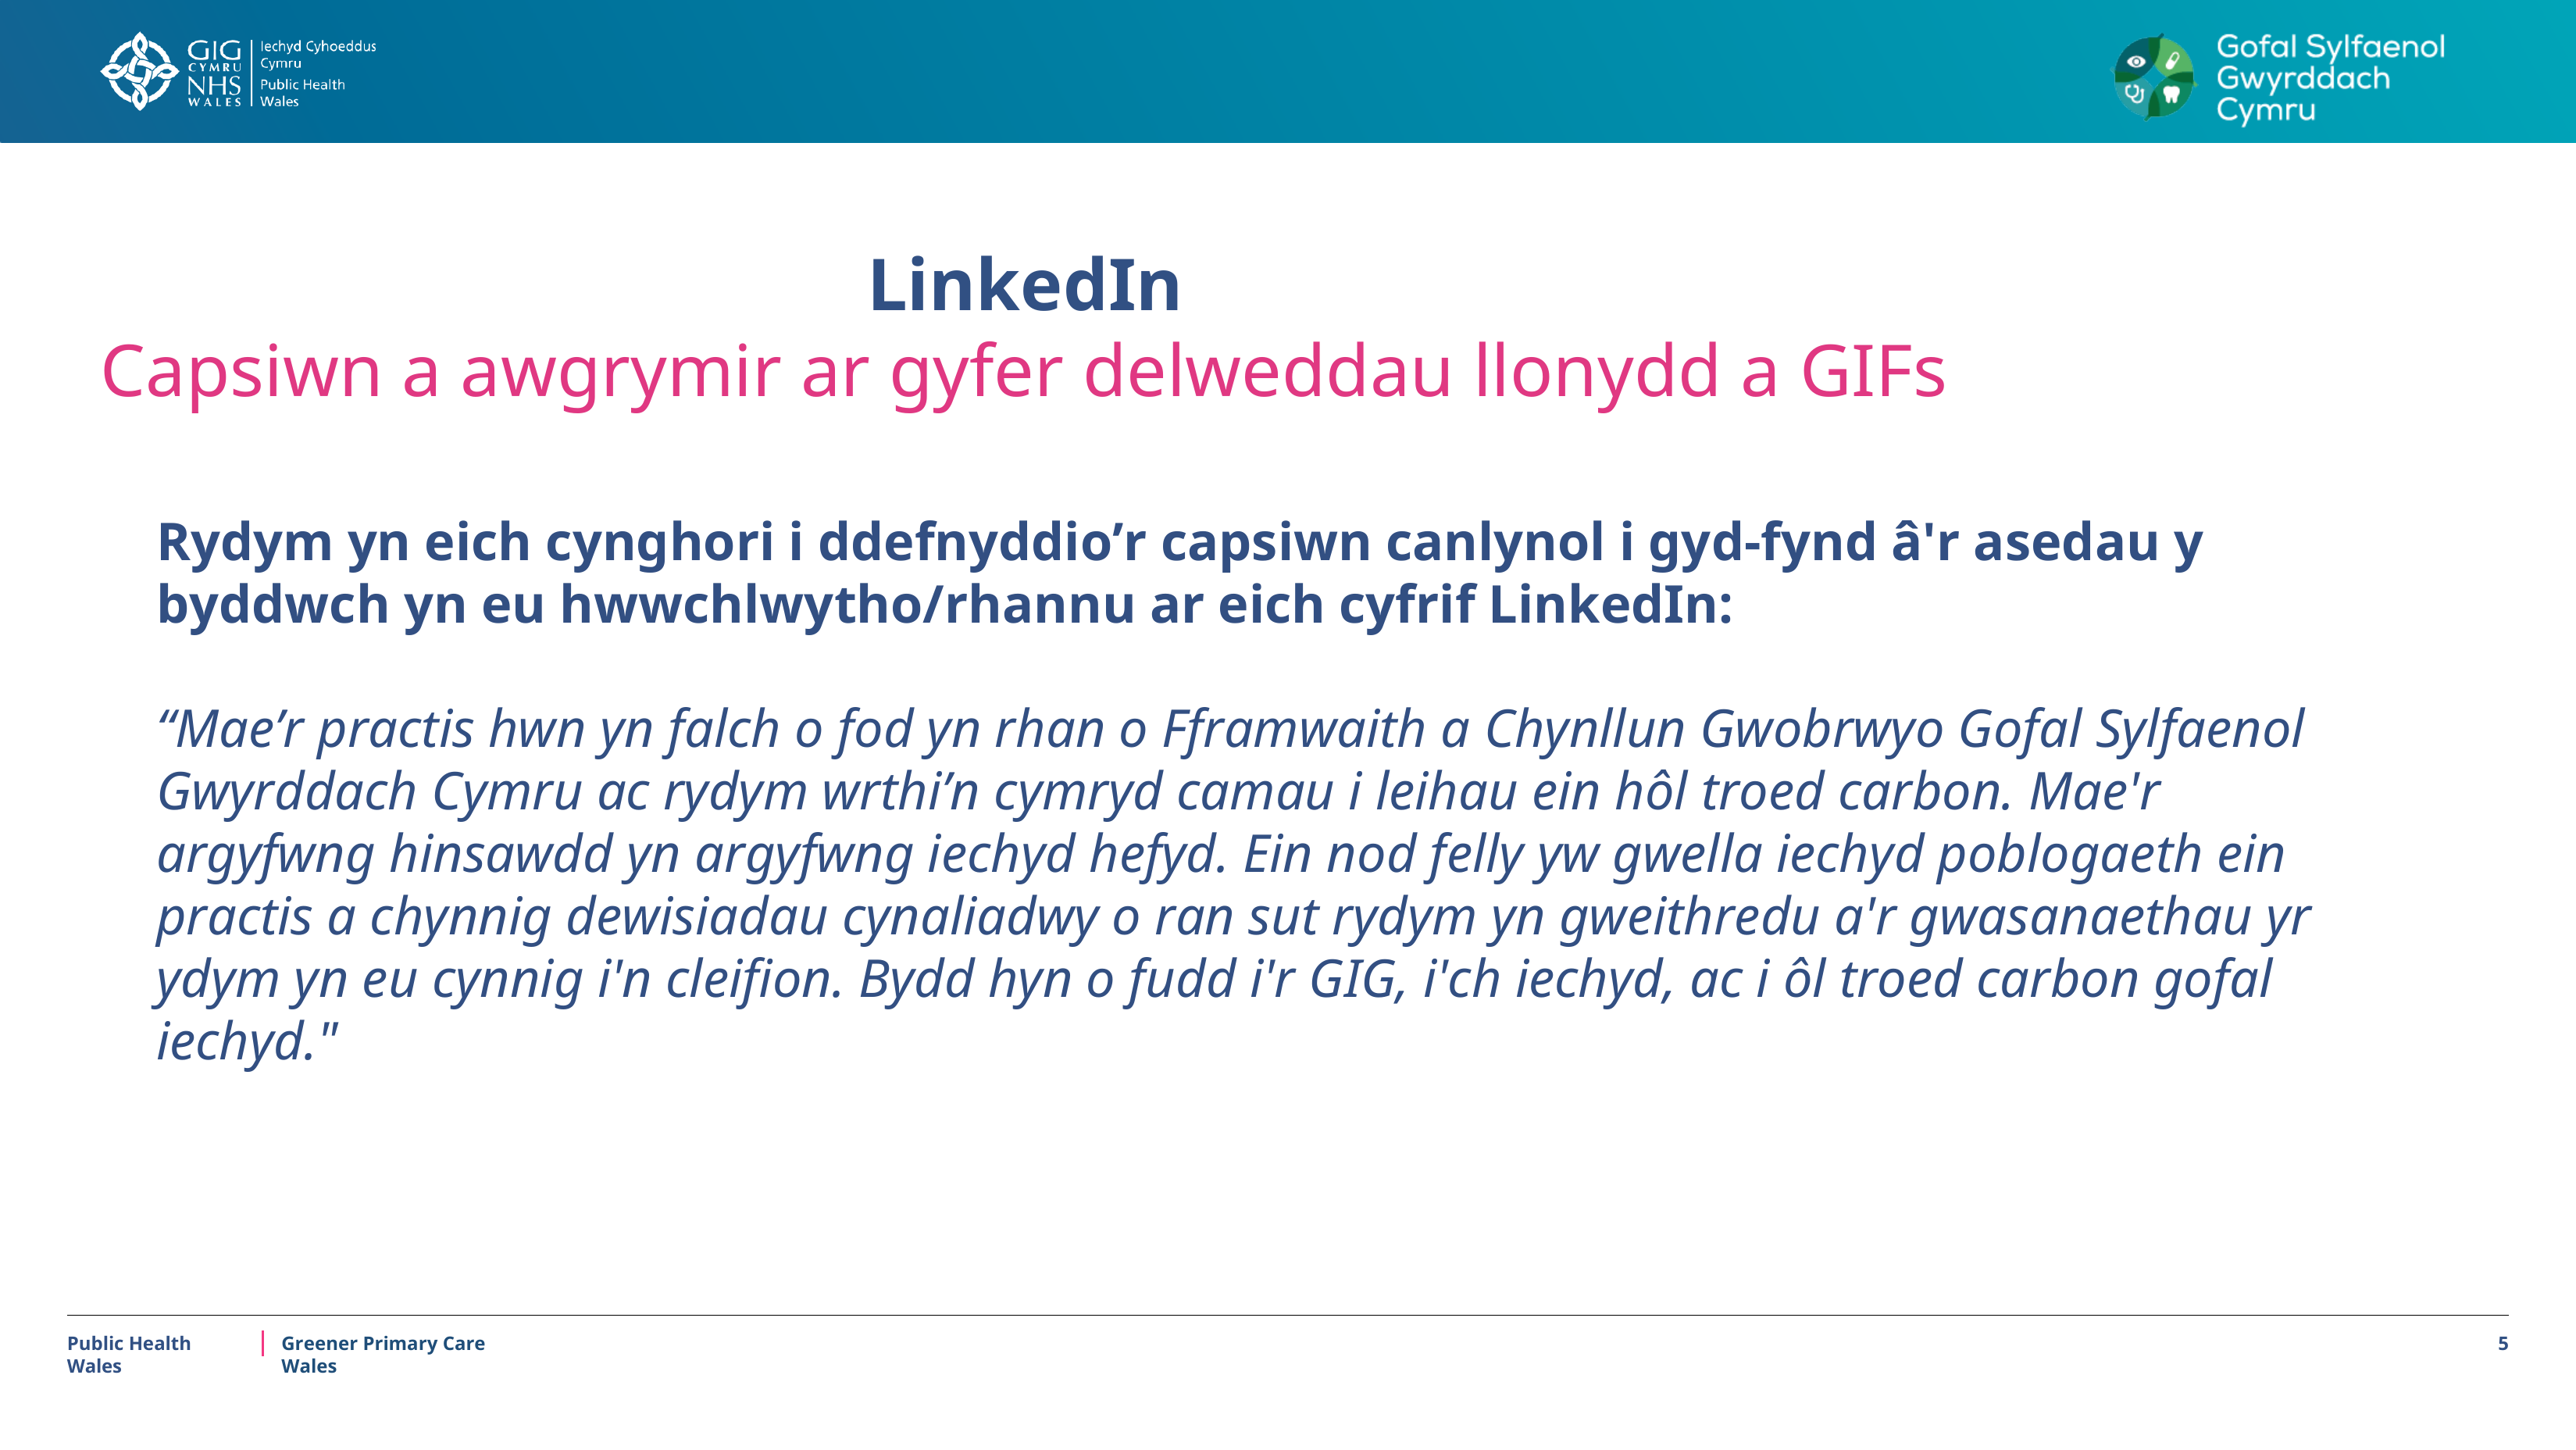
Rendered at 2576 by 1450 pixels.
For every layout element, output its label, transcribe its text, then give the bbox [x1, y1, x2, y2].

title LinkedIn Capsiwn a awgrymir ar gyfer delweddau llonydd a GIFs [98, 237, 2494, 412]
picture [2060, 0, 2494, 172]
text_box Public Health Wales [65, 1331, 248, 1356]
text_box [2493, 1331, 2516, 1356]
text_box Rydym yn eich cynghori i ddefnyddio’r capsiwn canlynol i gyd-fynd â'r asedau y byddwch yn eu hwwchlwytho/rhannu ar eich cyfrif LinkedIn: “Mae’r practis hwn yn falch o fod yn rhan o Fframwaith a Chynllun Gwobrwyo Gofal Sylfaenol Gwyrddach Cymru ac rydym wrthi’n cymryd camau i leihau ein hôl troed carbon. Mae'r argyfwng hinsawdd yn argyfwng iechyd hefyd. Ein nod felly yw gwella iechyd poblogaeth ein practis a chynnig dewisiadau cynaliadwy o ran sut rydym yn gweithredu a'r gwasanaethau yr ydym yn eu cynnig i'n cleifion. Bydd hyn o fudd i'r GIG, i'ch iechyd, ac i ôl troed carbon gofal iechyd." [156, 506, 2396, 1059]
text_box Greener Primary Care Wales [280, 1331, 543, 1355]
